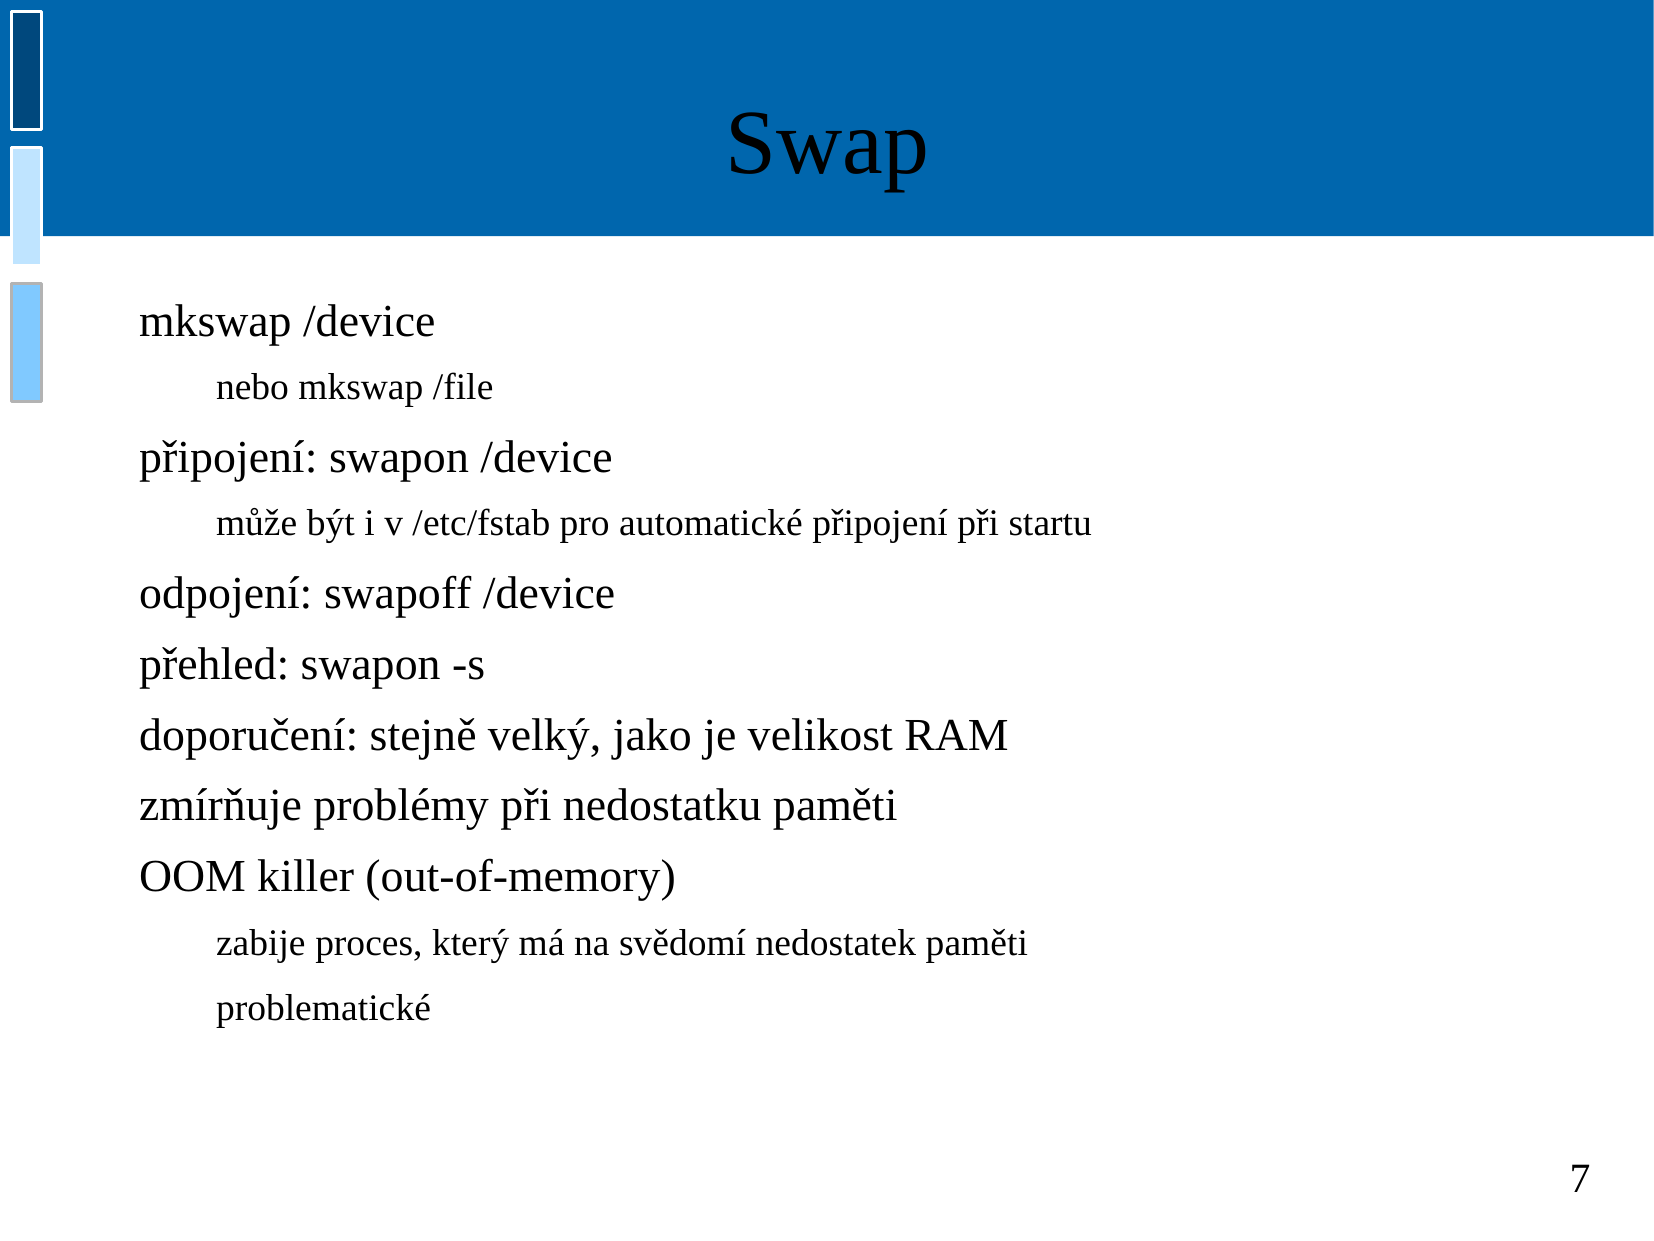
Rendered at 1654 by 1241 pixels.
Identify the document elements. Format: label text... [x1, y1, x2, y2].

list mkswap /device nebo mkswap /file připojení: swapon /device může být i v /etc/fstab pro automatické připojení při startu odpojení: swapoff /device přehled: swapon -s doporučení: stejně velký, jako je velikost RAM zmírňuje problémy při nedostatku paměti OOM killer (out-of-memory) zabije proces, který má na svědomí nedostatek paměti problematické [121, 295, 1534, 1127]
title Swap [121, 49, 1534, 237]
